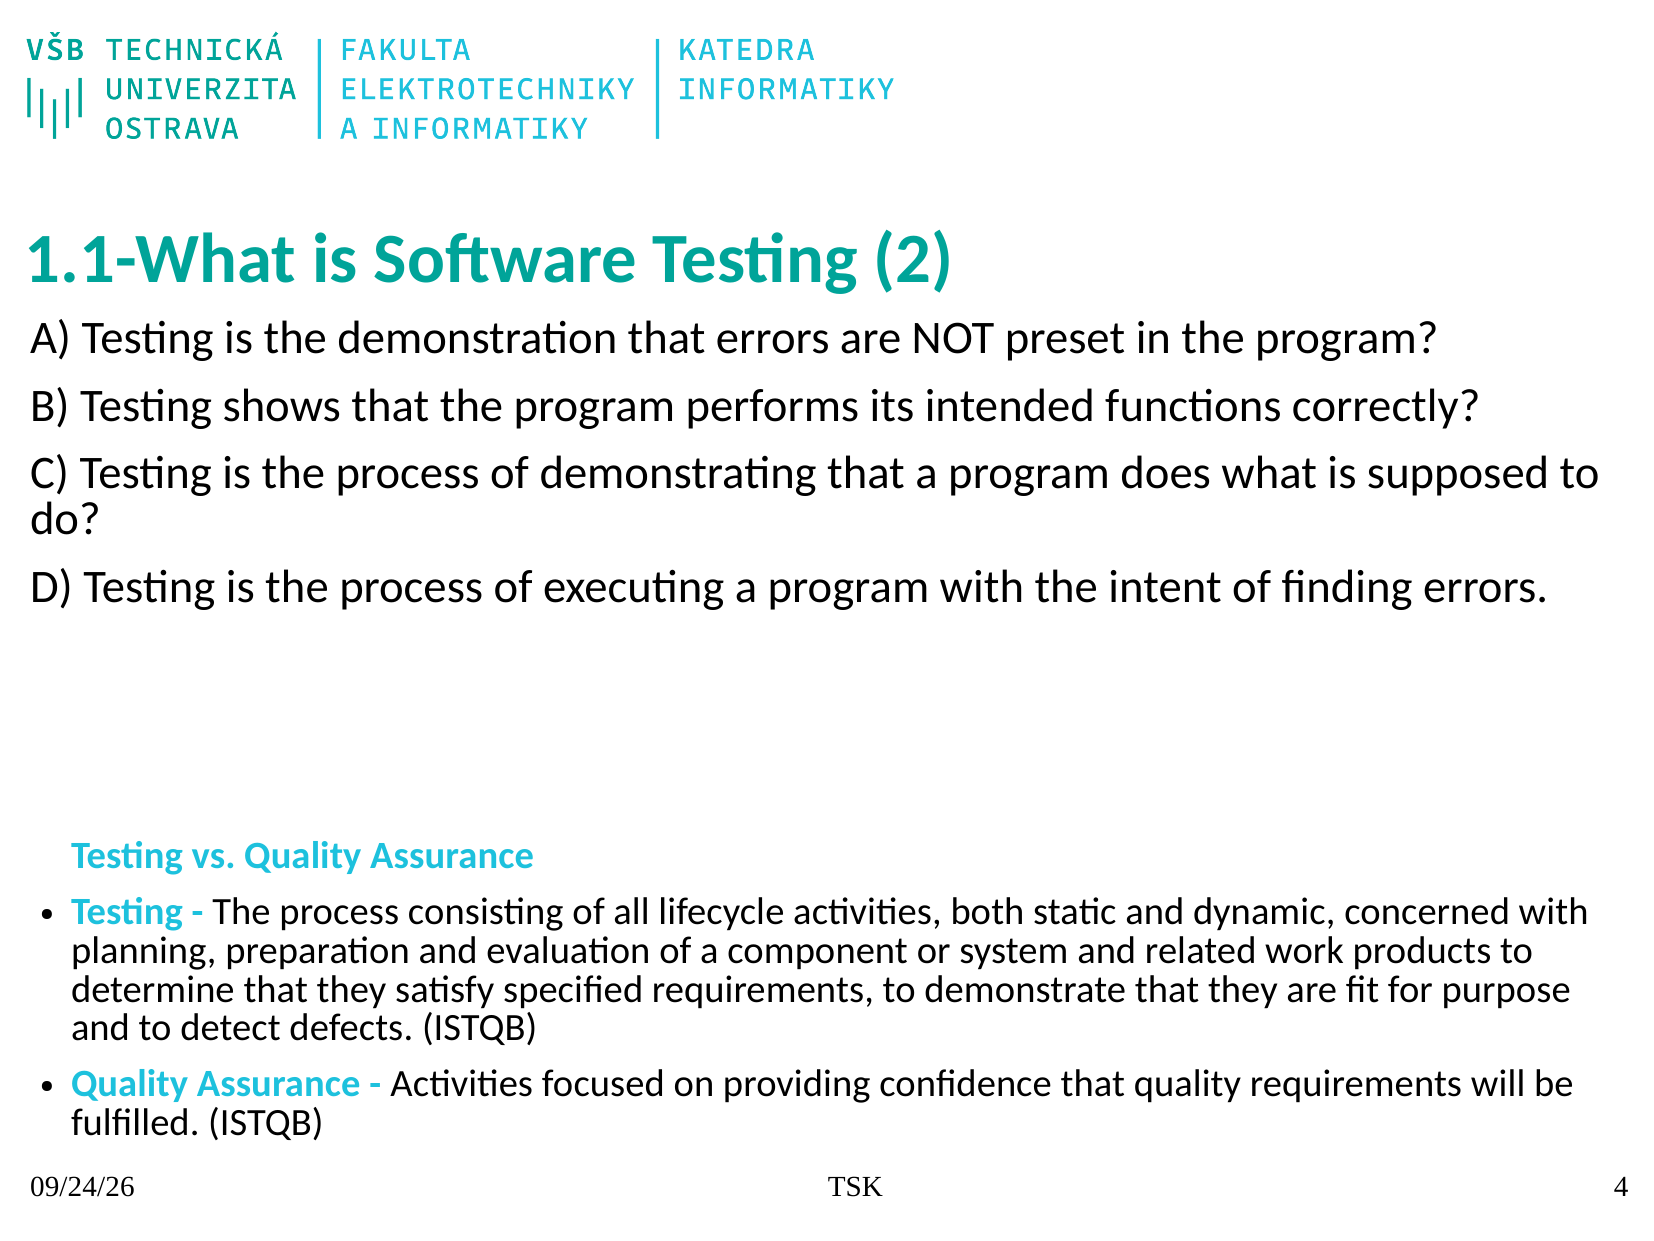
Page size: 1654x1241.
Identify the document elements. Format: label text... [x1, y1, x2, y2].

picture [26, 31, 894, 139]
list Testing vs. Quality Assurance Testing - The process consisting of all lifecycle activities, both static and dynamic, concerned with planning, preparation and evaluation of a component or system and related work products to determine that they satisfy specified requirements, to demonstrate that they are fit for purpose and to detect defects. (ISTQB) Quality Assurance - Activities focused on providing confidence that quality requirements will be fulfilled. (ISTQB) [30, 840, 1629, 1145]
title 1.1-What is Software Testing (2) [24, 169, 1629, 300]
list A) Testing is the demonstration that errors are NOT preset in the program? B) Testing shows that the program performs its intended functions correctly? C) Testing is the process of demonstrating that a program does what is supposed to do? D) Testing is the process of executing a program with the intent of finding errors. [30, 318, 1629, 621]
